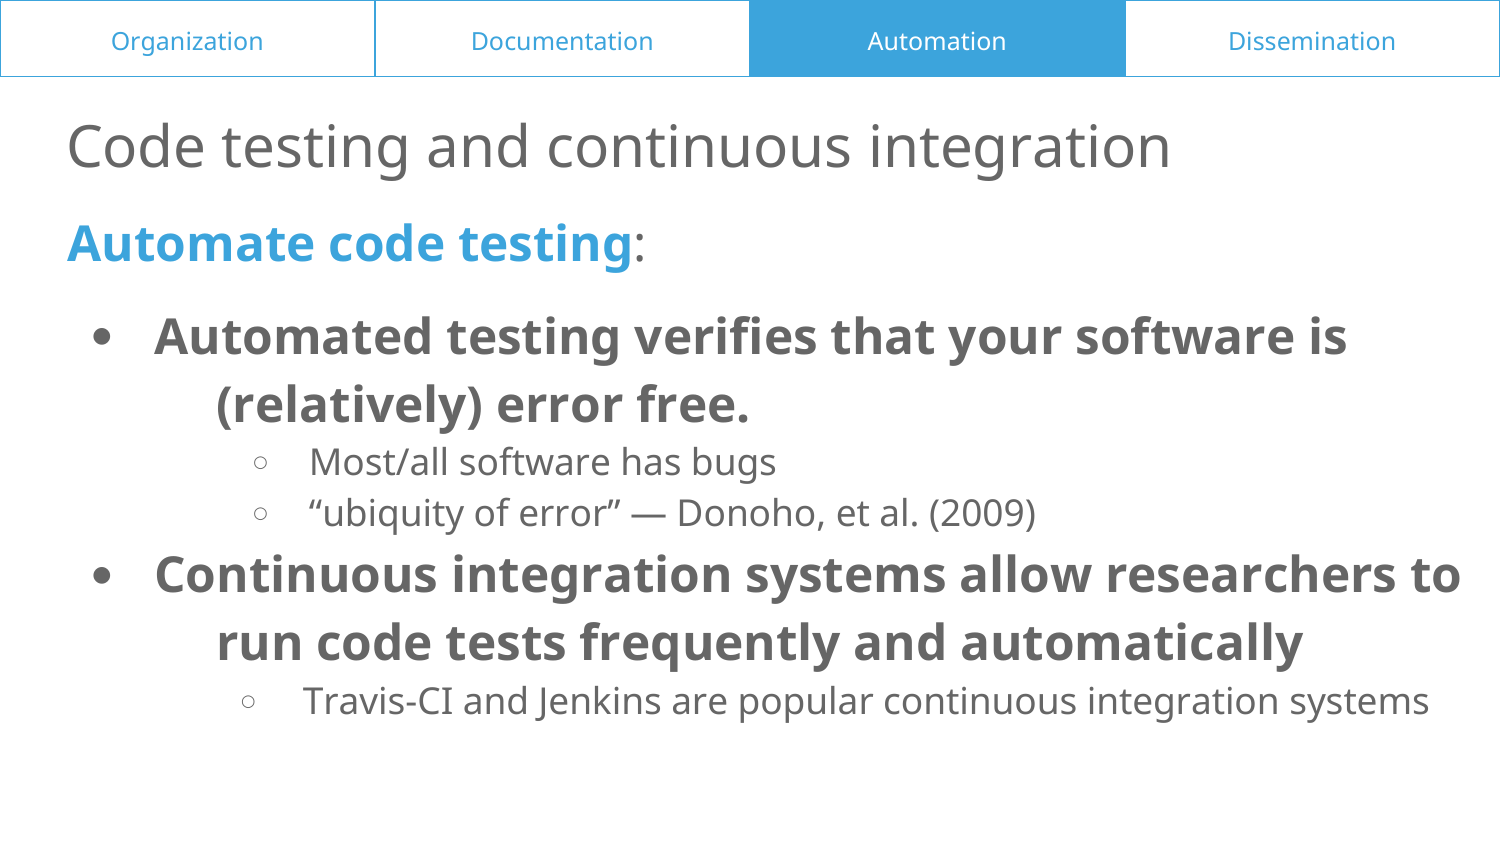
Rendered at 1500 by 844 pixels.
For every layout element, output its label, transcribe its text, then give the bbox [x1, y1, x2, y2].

title Code testing and continuous integration [51, 93, 1449, 188]
text_box Organization [0, 0, 374, 77]
text_box Dissemination [1125, 0, 1500, 77]
list Automate code testing: Automated testing verifies that your software is (relatively) error free. Most/all software has bugs “ubiquity of error” — Donoho, et al. (2009) Continuous integration systems allow researchers to run code tests frequently and automatically Travis-CI and Jenkins are popular continuous integration systems [52, 187, 1478, 738]
text_box Automation [750, 0, 1124, 77]
text_box Documentation [375, 0, 749, 77]
